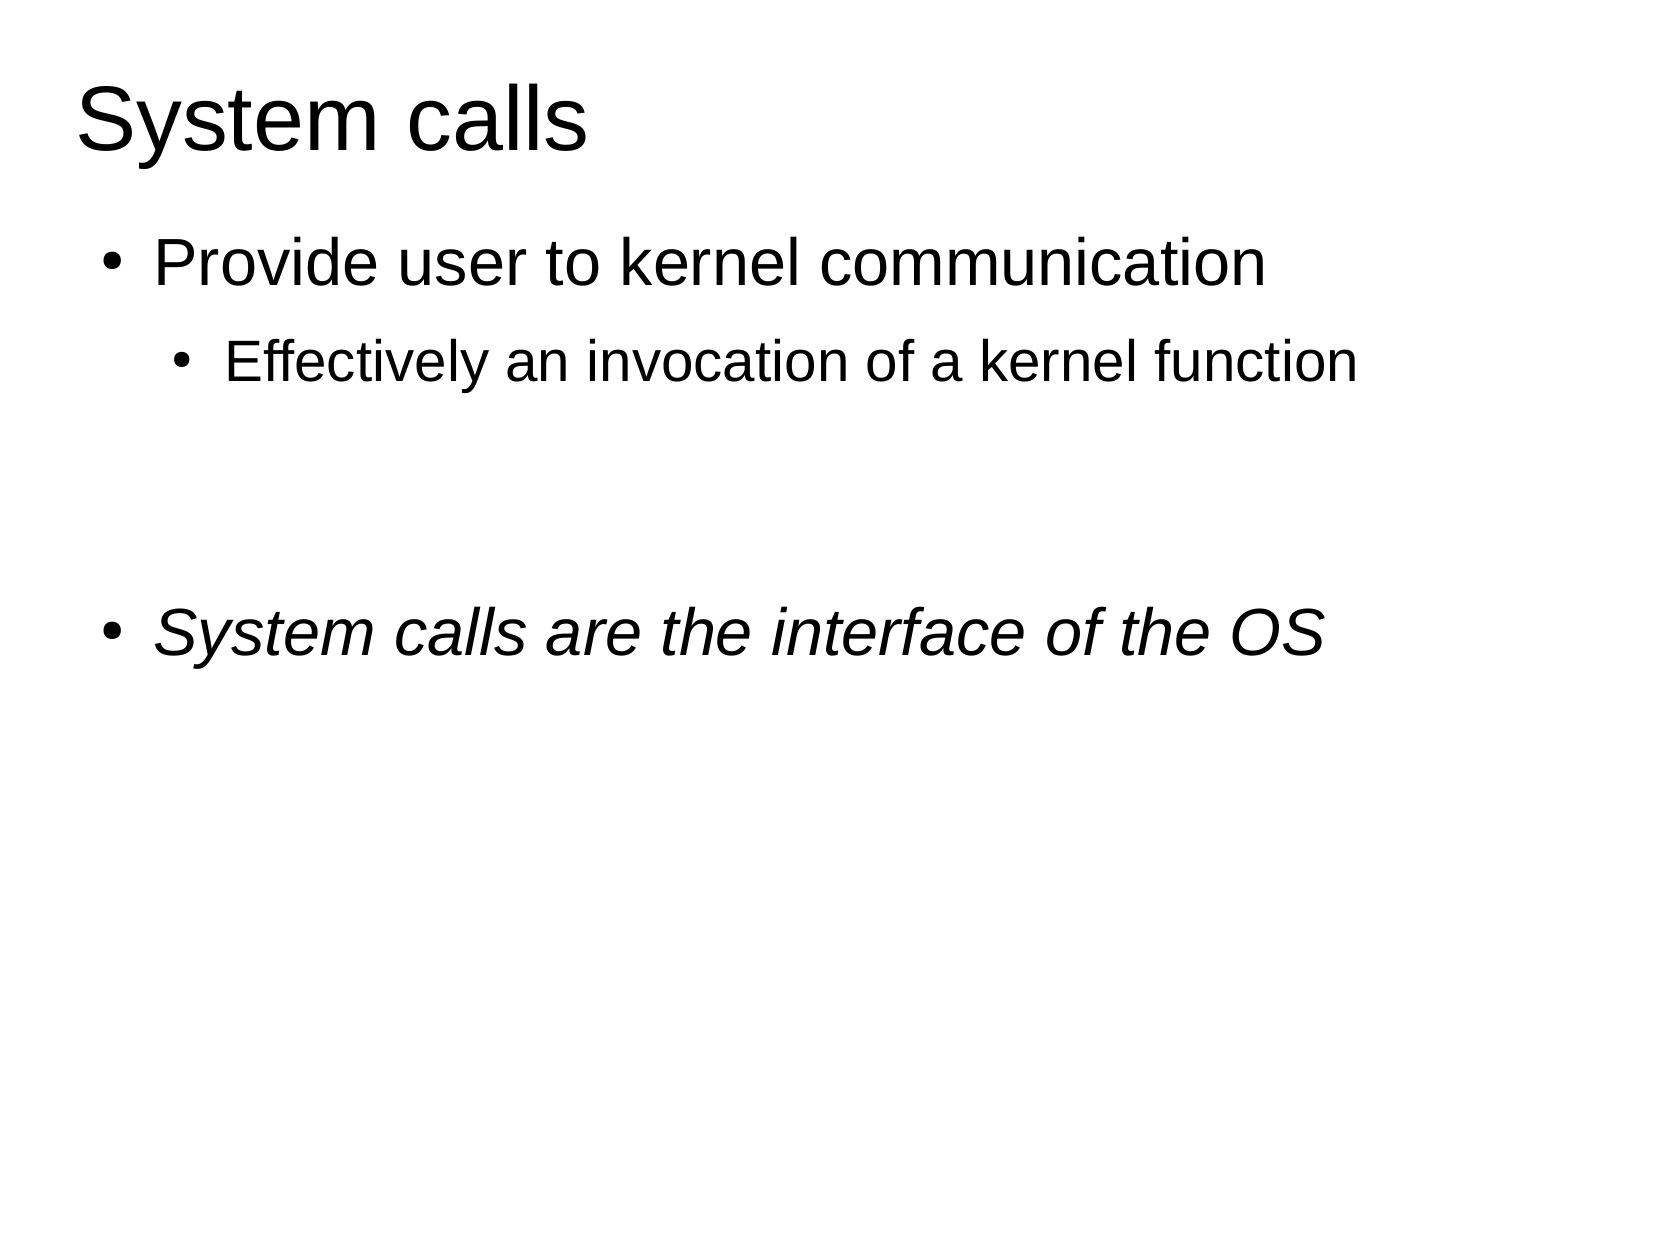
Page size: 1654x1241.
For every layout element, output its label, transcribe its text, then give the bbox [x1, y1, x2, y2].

title System calls [75, 49, 713, 188]
list Provide user to kernel communication Effectively an invocation of a kernel function System calls are the interface of the OS [82, 225, 1571, 1163]
